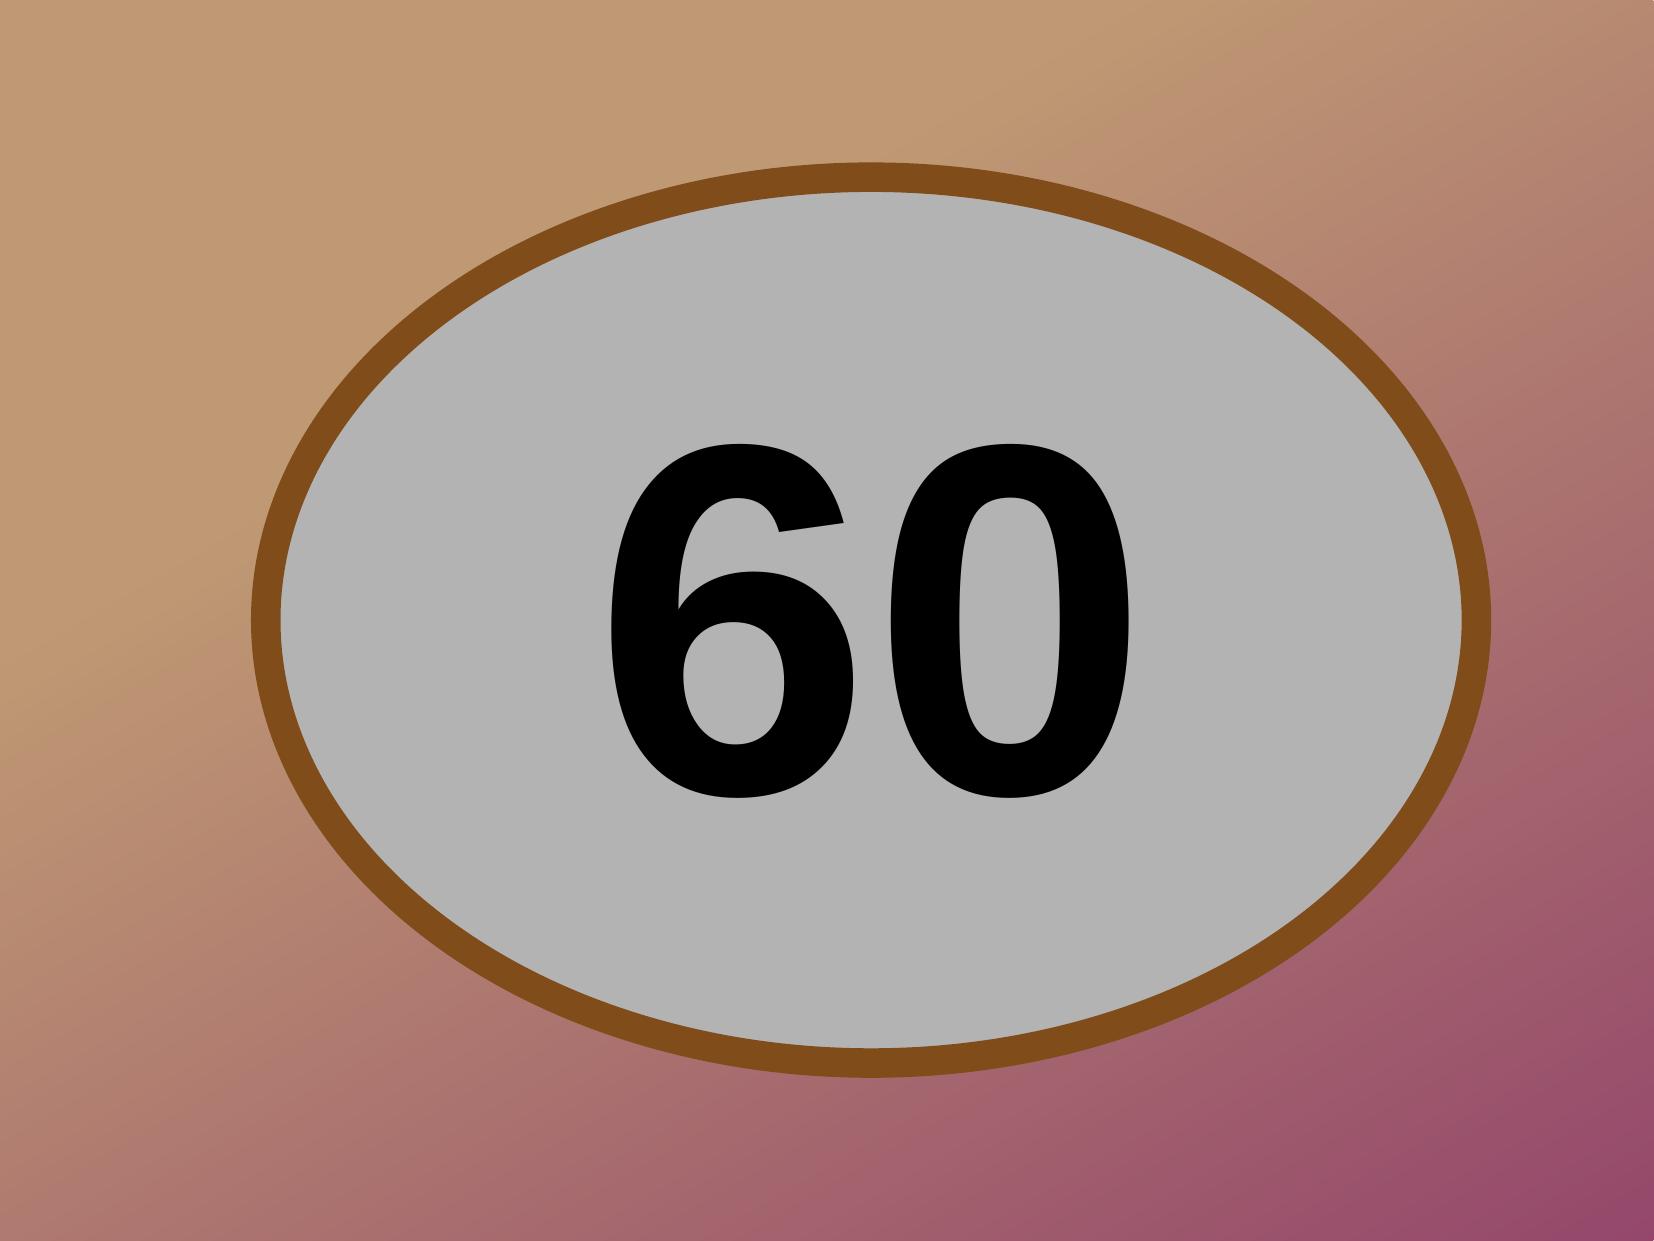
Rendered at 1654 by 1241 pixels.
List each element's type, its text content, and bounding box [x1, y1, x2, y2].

text_box 60 [265, 177, 1477, 1064]
